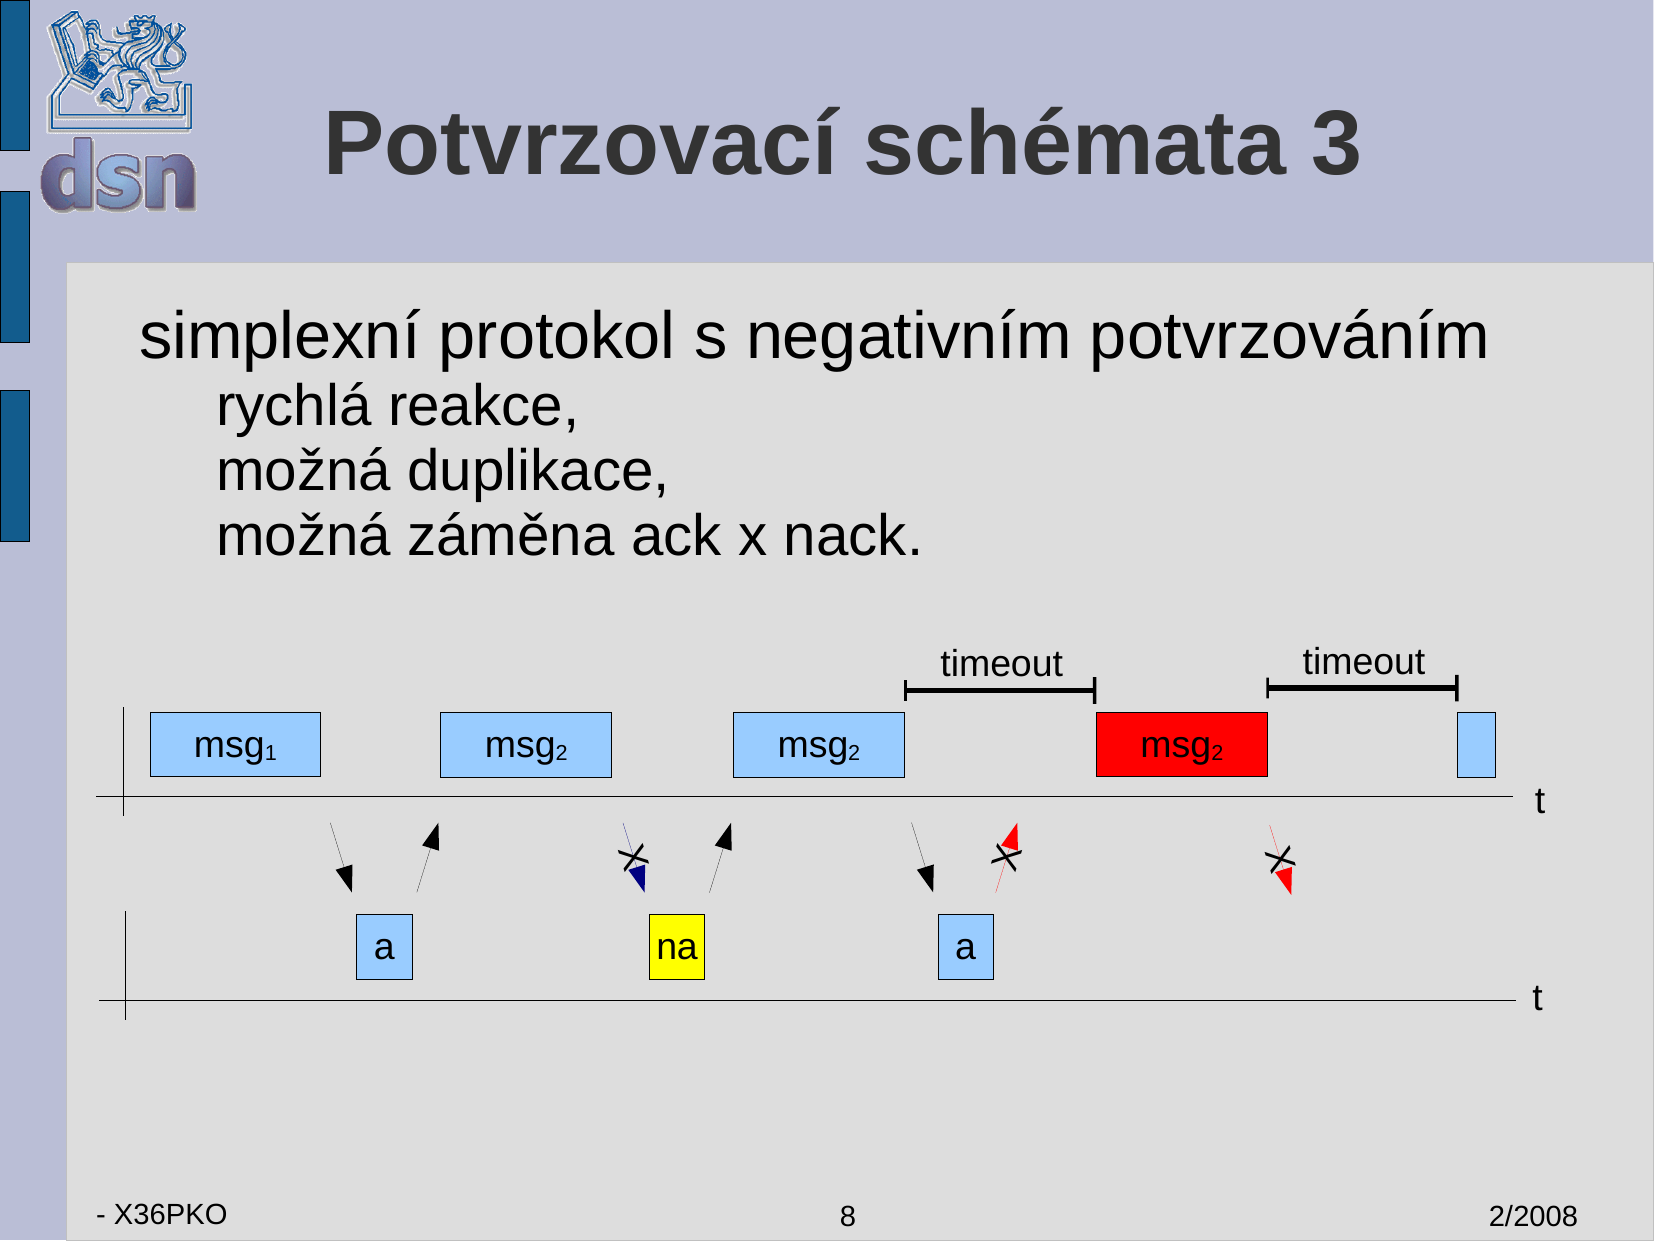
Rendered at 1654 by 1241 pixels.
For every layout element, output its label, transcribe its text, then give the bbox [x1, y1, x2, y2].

text_box timeout [925, 635, 1079, 693]
text_box t [1520, 772, 1561, 830]
text_box timeout [1287, 632, 1441, 690]
text_box msg2 [733, 712, 905, 778]
text_box a [938, 914, 994, 980]
title Potvrzovací schémata 3 [210, 46, 1478, 239]
text_box [1457, 712, 1496, 778]
text_box msg2 [1096, 712, 1268, 777]
picture [10, 10, 223, 230]
text_box msg2 [440, 712, 612, 778]
text_box na [649, 914, 705, 980]
text_box a [356, 914, 413, 980]
list simplexní protokol s negativním potvrzováním rychlá reakce, možná duplikace, možná záměna ack x nack. [121, 297, 1534, 1111]
text_box msg1 [150, 712, 321, 777]
text_box t [1517, 969, 1558, 1027]
